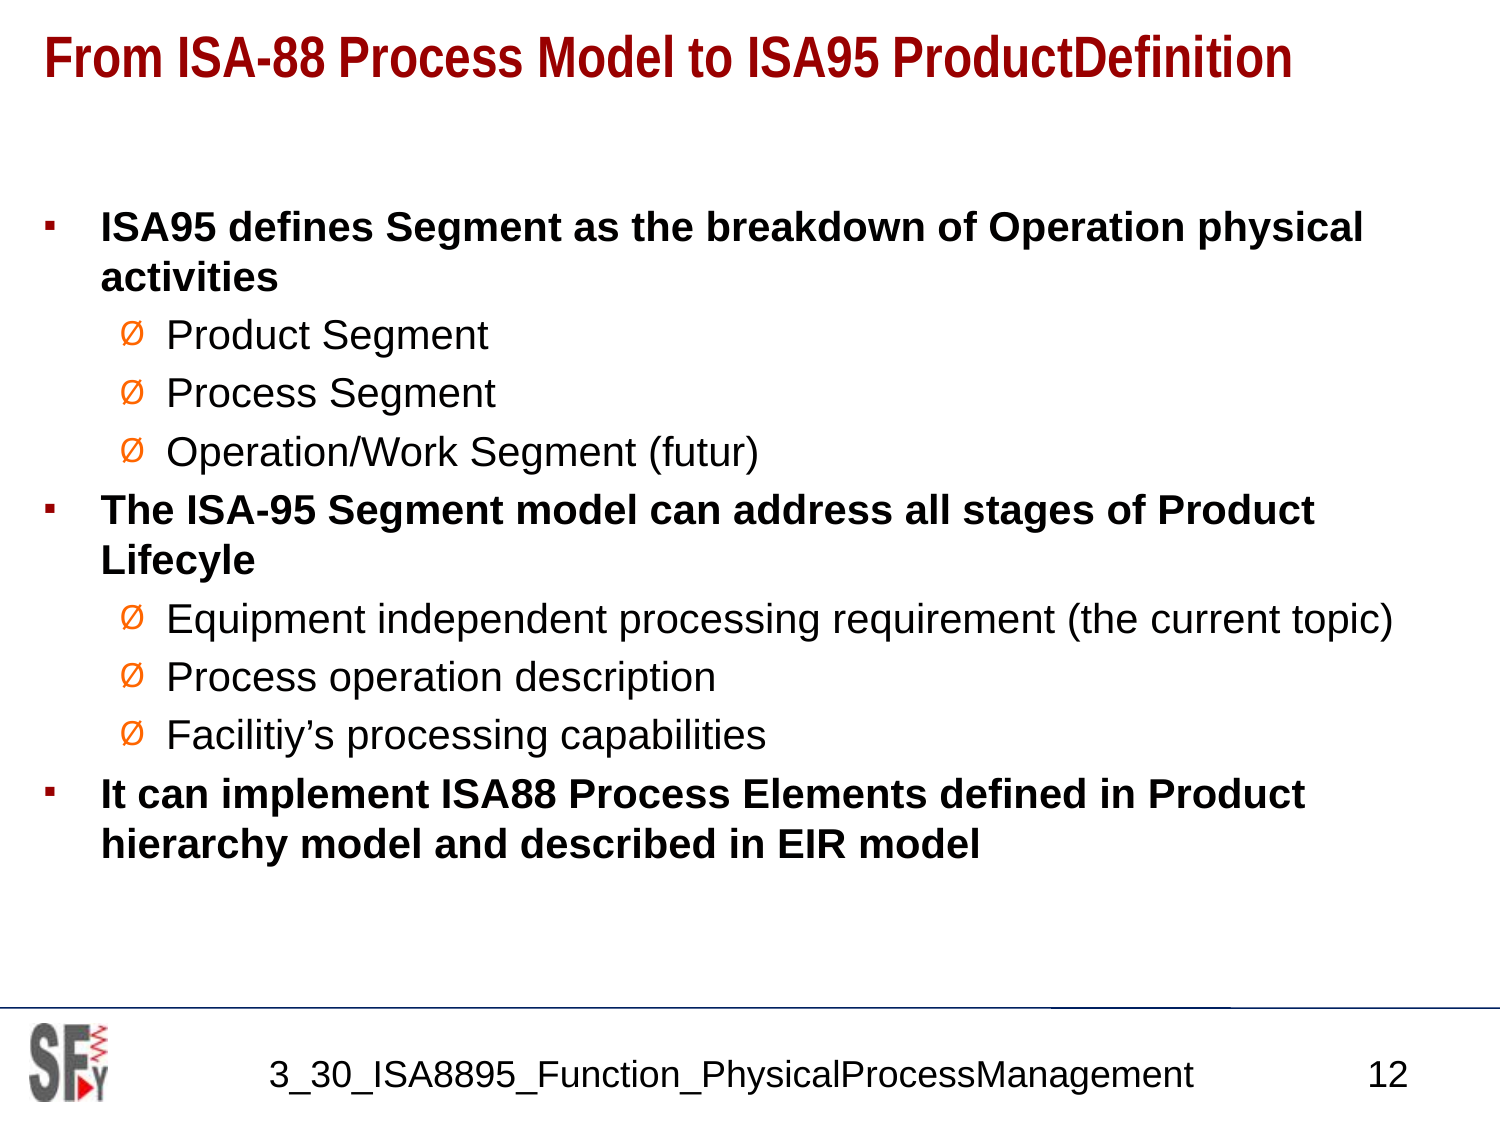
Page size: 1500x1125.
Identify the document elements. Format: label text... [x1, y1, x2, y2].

picture [29, 1023, 108, 1102]
slide_number <numéro> [1352, 1034, 1490, 1103]
footer 3_30_ISA8895_Function_PhysicalProcessManagement [253, 1034, 1336, 1103]
title From ISA-88 Process Model to ISA95 ProductDefinition [29, 12, 1471, 138]
list ISA95 defines Segment as the breakdown of Operation physical activities Product Segment Process Segment Operation/Work Segment (futur) The ISA-95 Segment model can address all stages of Product Lifecyle Equipment independent processing requirement (the current topic) Process operation description Facilitiy’s processing capabilities It can implement ISA88 Process Elements defined in Product hierarchy model and described in EIR model [29, 184, 1471, 988]
